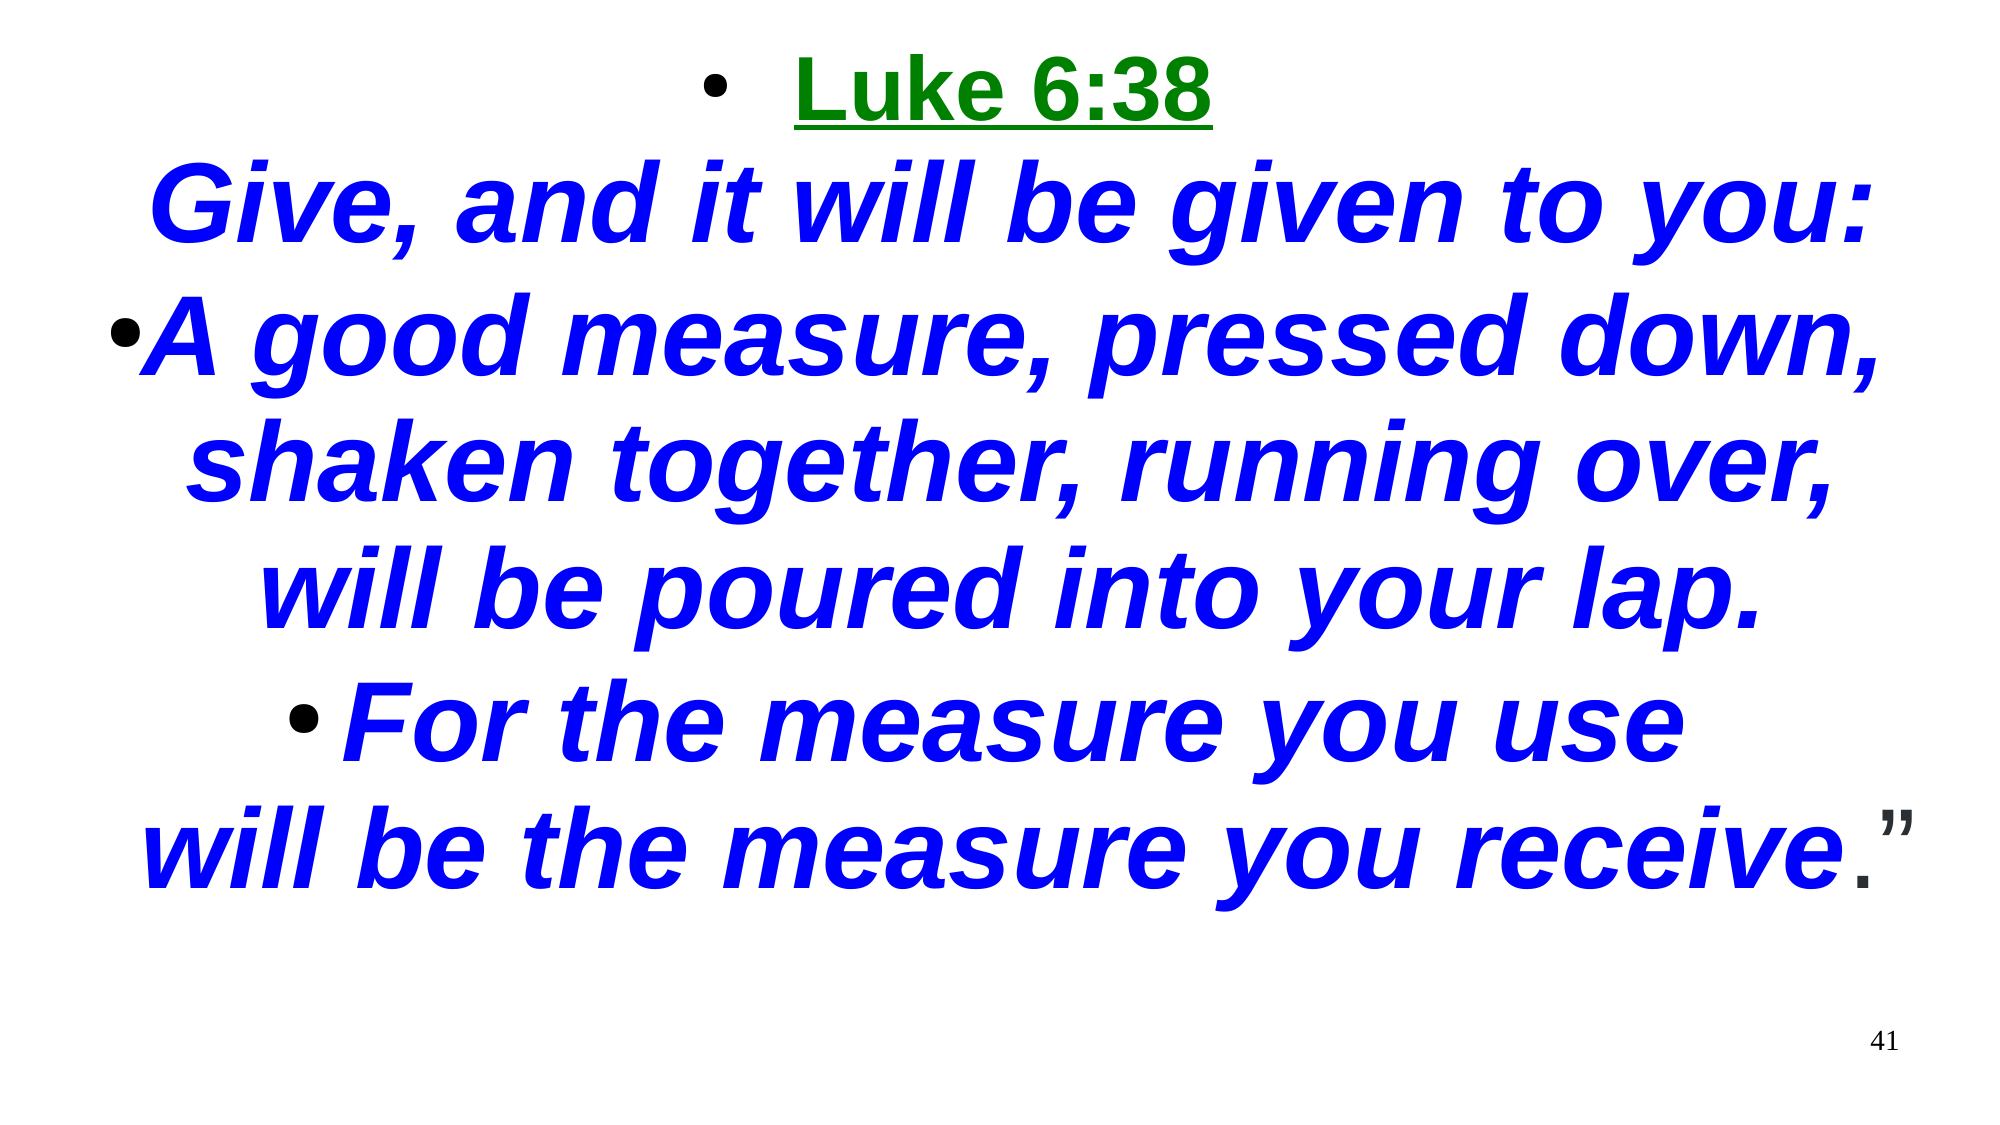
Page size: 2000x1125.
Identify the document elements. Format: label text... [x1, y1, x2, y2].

list Luke 6:38 Give, and it will be given to you: A good measure, pressed down, shaken together, running over, will be poured into your lap. For the measure you use will be the measure you receive.” [37, 37, 1988, 1088]
